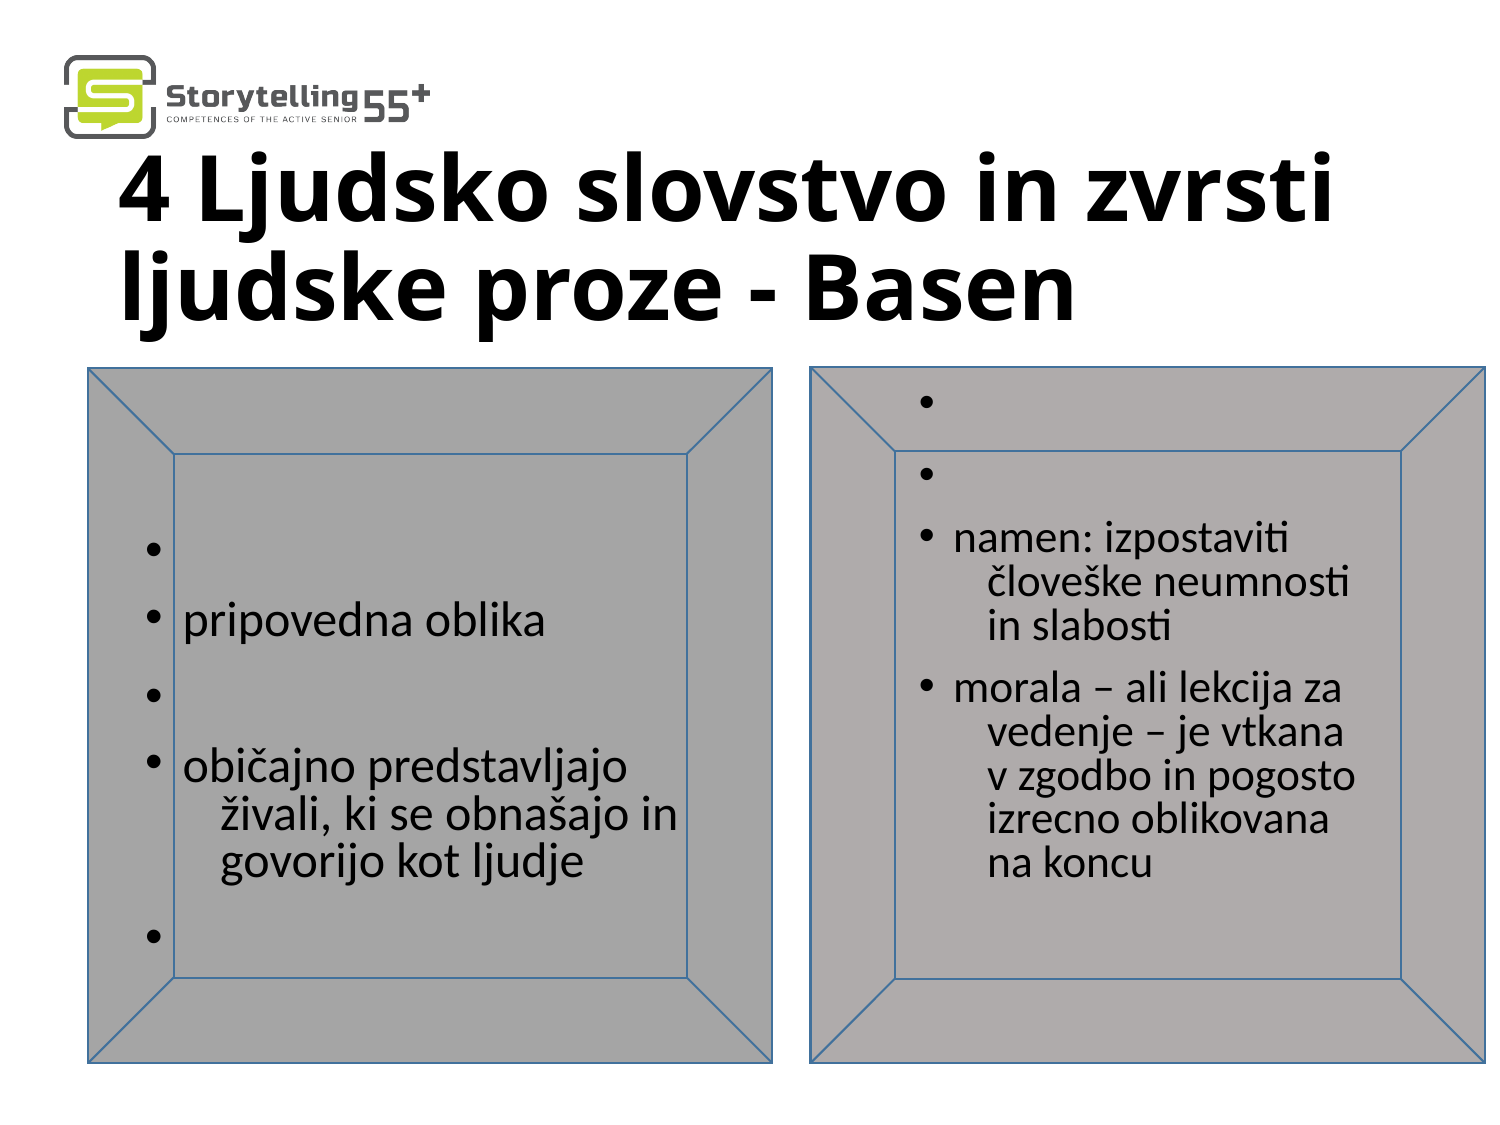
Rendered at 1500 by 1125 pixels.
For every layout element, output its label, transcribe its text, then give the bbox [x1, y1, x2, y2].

title 4 Ljudsko slovstvo in zvrsti ljudske proze - Basen [103, 59, 1397, 423]
text_box [88, 368, 773, 1064]
list namen: izpostaviti človeške neumnosti in slabosti morala – ali lekcija za vedenje – je vtkana v zgodbo in pogosto izrecno oblikovana na koncu [903, 367, 1373, 975]
picture [64, 55, 430, 139]
text_box [810, 367, 1486, 1064]
list pripovedna oblika običajno predstavljajo živali, ki se obnašajo in govorijo kot ljudje [130, 433, 731, 1079]
